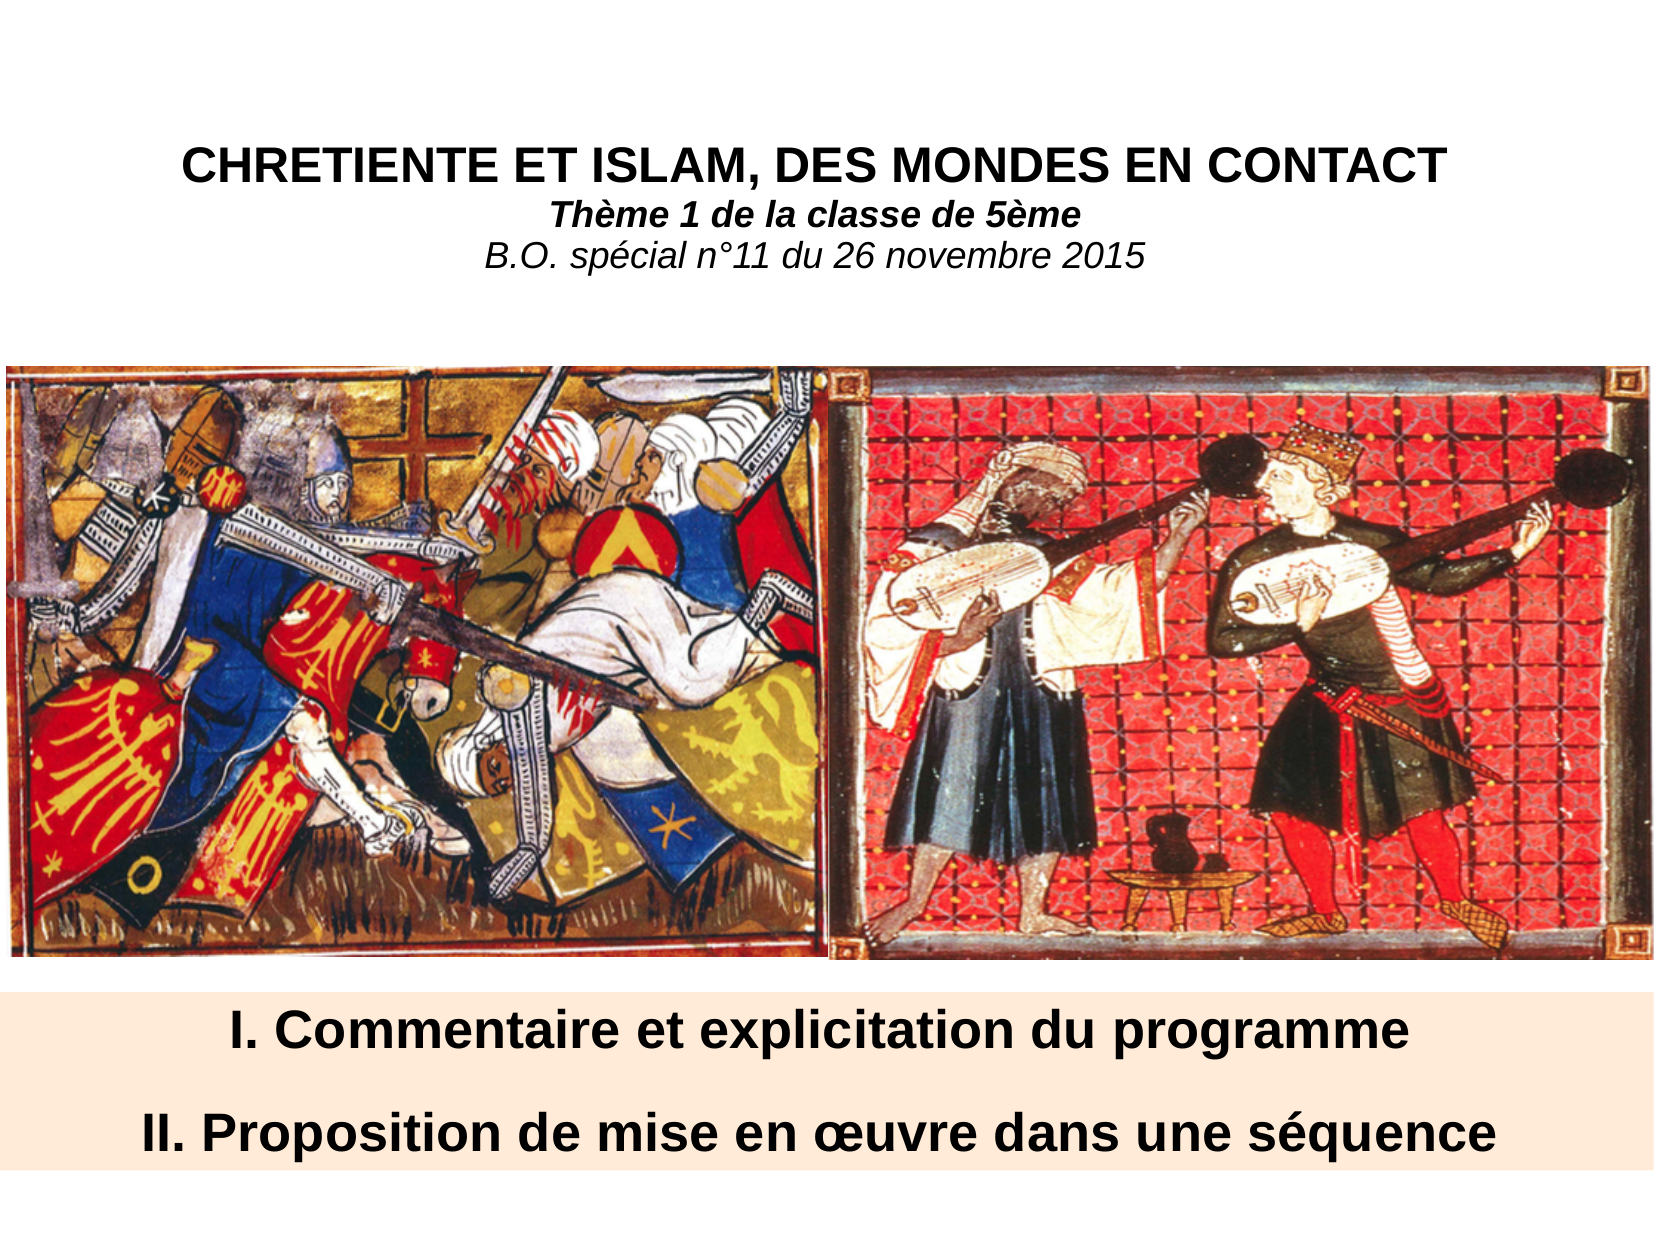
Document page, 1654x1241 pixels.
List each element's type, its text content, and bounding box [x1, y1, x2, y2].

picture [6, 366, 1654, 960]
text_box I. Commentaire et explicitation du programme II. Proposition de mise en œuvre dans une séquence [0, 992, 1654, 1171]
text_box CHRETIENTE ET ISLAM, DES MONDES EN CONTACT Thème 1 de la classe de 5ème B.O. spécial n°11 du 26 novembre 2015 [59, 129, 1571, 287]
